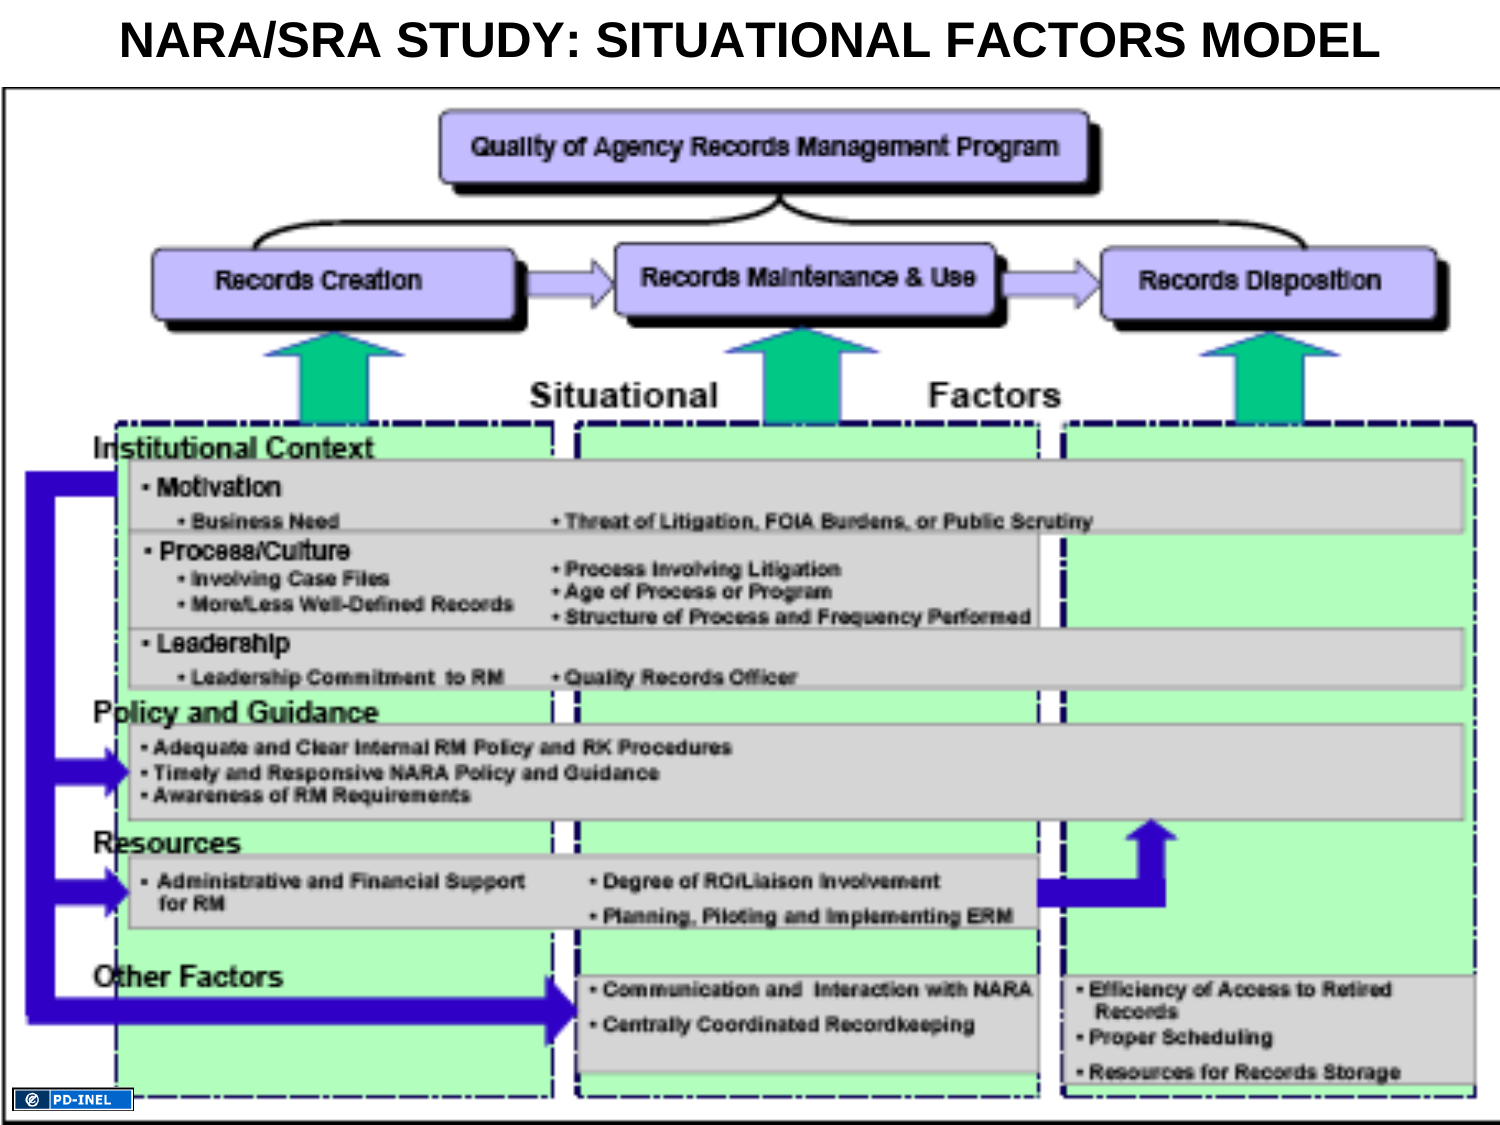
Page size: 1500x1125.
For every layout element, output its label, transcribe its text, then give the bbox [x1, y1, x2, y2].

text_box NARA/SRA STUDY: SITUATIONAL FACTORS MODEL [0, 0, 1500, 76]
picture [0, 87, 1500, 1125]
